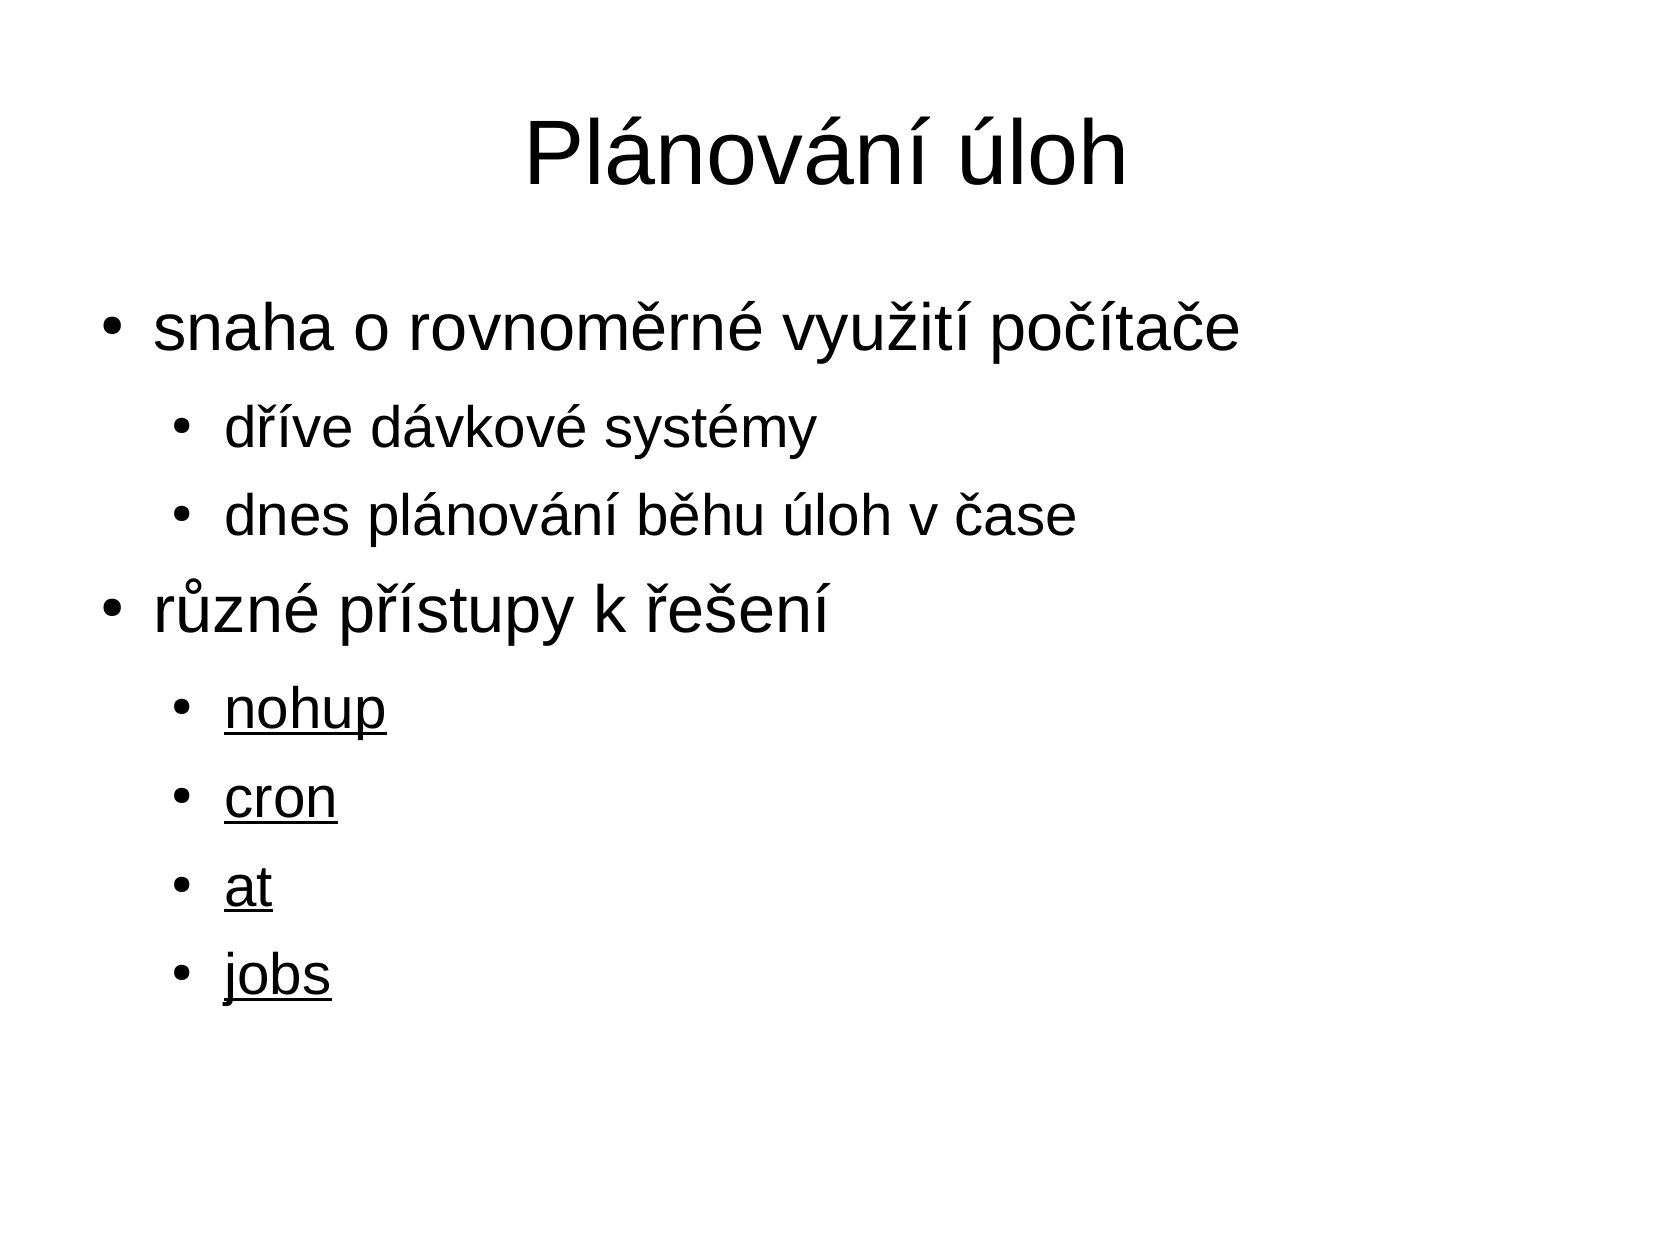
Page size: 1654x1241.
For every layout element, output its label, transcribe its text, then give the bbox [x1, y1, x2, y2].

list snaha o rovnoměrné využití počítače dříve dávkové systémy dnes plánování běhu úloh v čase různé přístupy k řešení nohup cron at jobs [82, 290, 1571, 1094]
title Plánování úloh [82, 56, 1571, 250]
